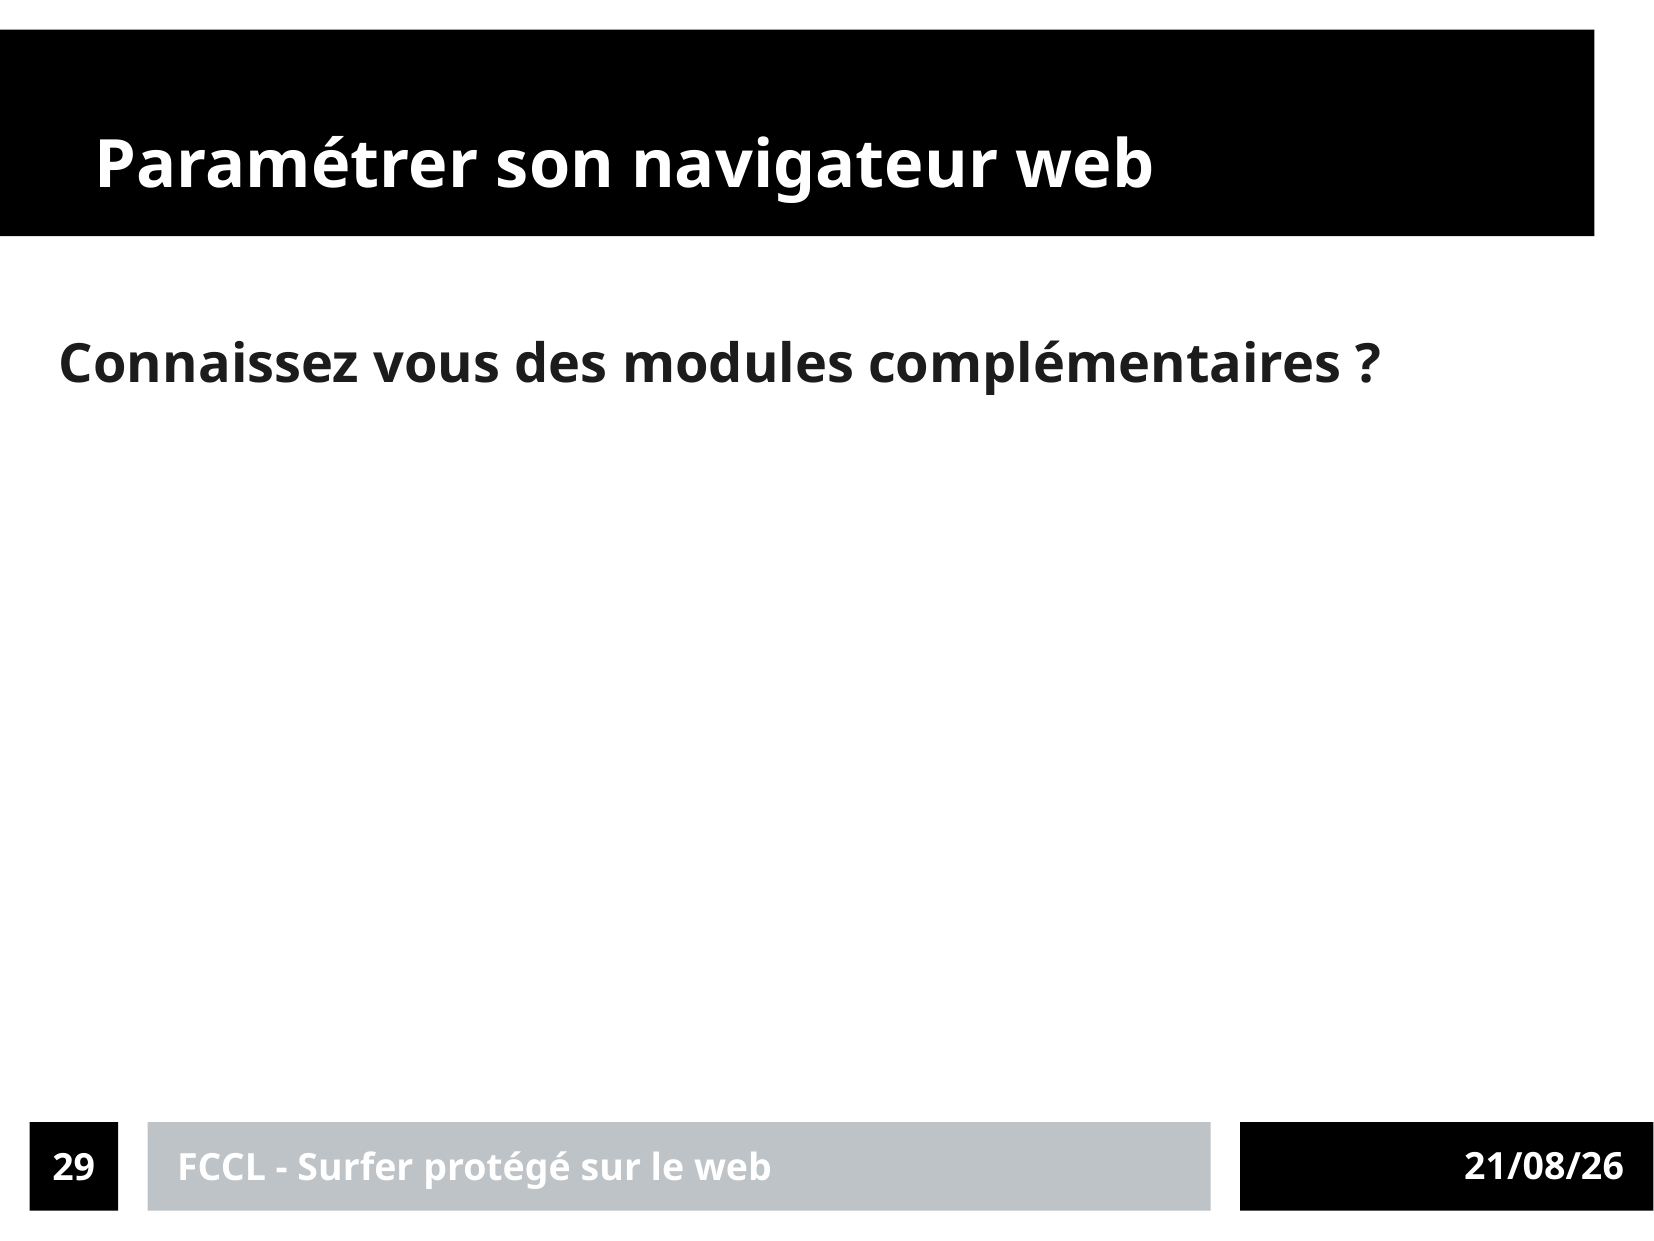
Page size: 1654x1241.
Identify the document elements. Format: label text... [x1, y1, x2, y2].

title Paramétrer son navigateur web [59, 59, 1595, 207]
list Connaissez vous des modules complémentaires ? [59, 324, 1565, 1093]
